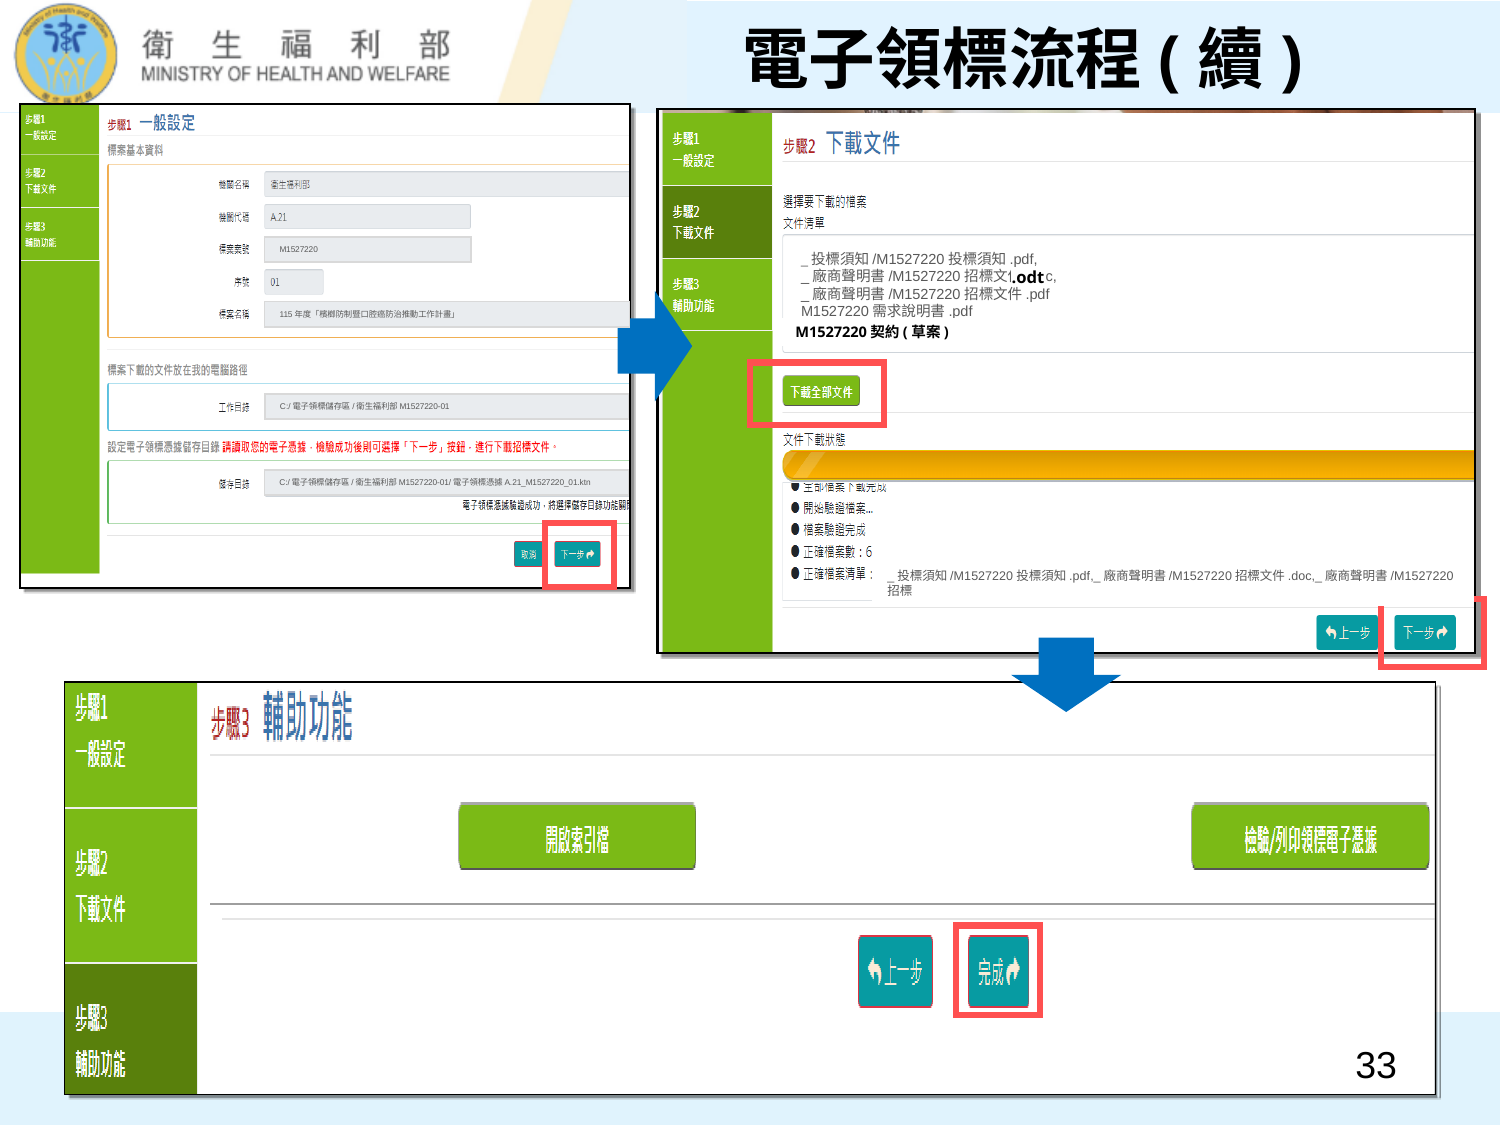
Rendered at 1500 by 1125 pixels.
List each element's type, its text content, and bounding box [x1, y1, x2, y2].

picture [658, 110, 1474, 652]
picture [1384, 606, 1474, 652]
picture [65, 682, 1435, 1094]
picture [548, 526, 611, 584]
text_box _投標須知/M1527220投標須知.pdf,_廠商聲明書/M1527220招標文件.doc,_廠商聲明書/M1527220招標 [872, 560, 1474, 592]
text_box [617, 290, 693, 402]
text_box M1527220契約(草案) [778, 318, 966, 346]
picture [20, 104, 630, 587]
text_box C:/電子領標儲存區/衛生福利部M1527220-01/電子領標憑據A.21_M1527220_01.ktn [264, 469, 629, 496]
text_box 33 [1340, 1033, 1433, 1094]
text_box 115年度「檳榔防制暨口腔癌防治推動工作計畫」 [264, 301, 630, 327]
text_box [1011, 637, 1122, 713]
text_box C:/電子領標儲存區/衛生福利部M1527220-01 [265, 393, 629, 420]
text_box M1527220 [264, 236, 471, 262]
text_box .odt [1011, 267, 1045, 285]
text_box 電子領標流程(續) [571, 9, 1474, 105]
text_box _投標須知/M1527220投標須知.pdf, _廠商聲明書/M1527220招標文件.doc, _廠商聲明書/M1527220招標文件.pdf M1527220需求說明書.pdf M1527220招標文件.doc [786, 242, 1272, 346]
